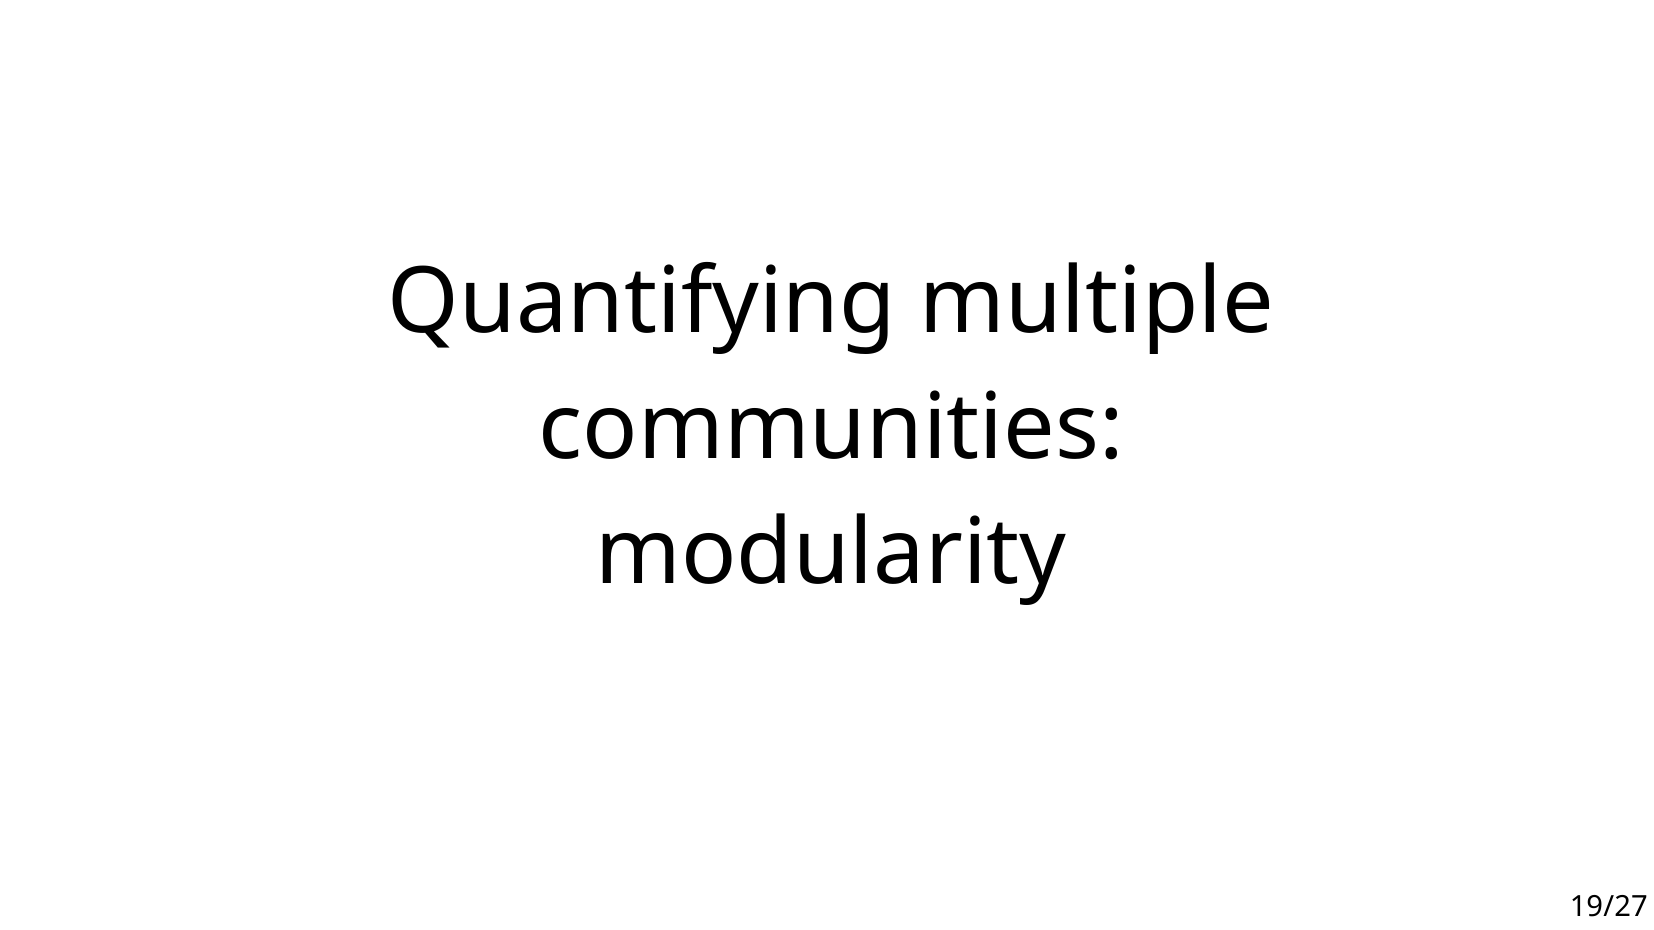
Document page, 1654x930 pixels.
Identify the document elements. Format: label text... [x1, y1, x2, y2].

title Quantifying multiple communities: modularity [87, 293, 1576, 552]
